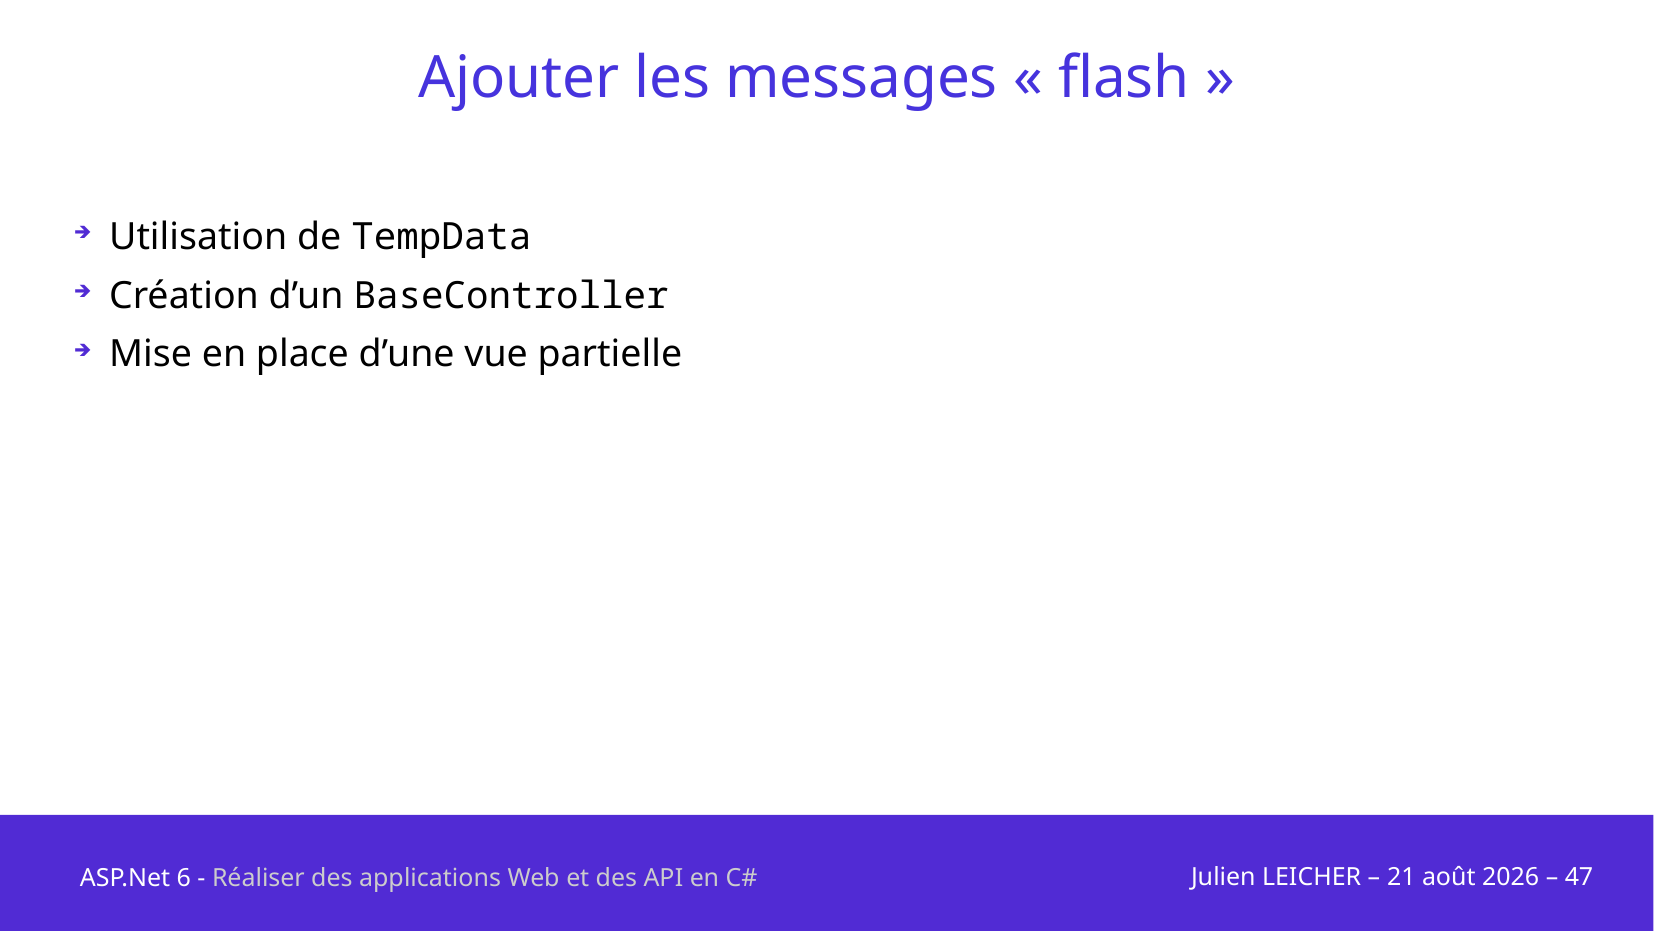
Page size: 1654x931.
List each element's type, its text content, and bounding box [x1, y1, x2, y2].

text_box Ajouter les messages « flash » [0, 27, 1654, 113]
text_box Julien LEICHER – 28 févr. 2022 – <numéro> [0, 814, 1654, 931]
text_box ASP.Net 6 - Réaliser des applications Web et des API en C# [64, 852, 798, 898]
text_box Utilisation de TempData Création d’un BaseController Mise en place d’une vue partielle [59, 194, 1595, 678]
